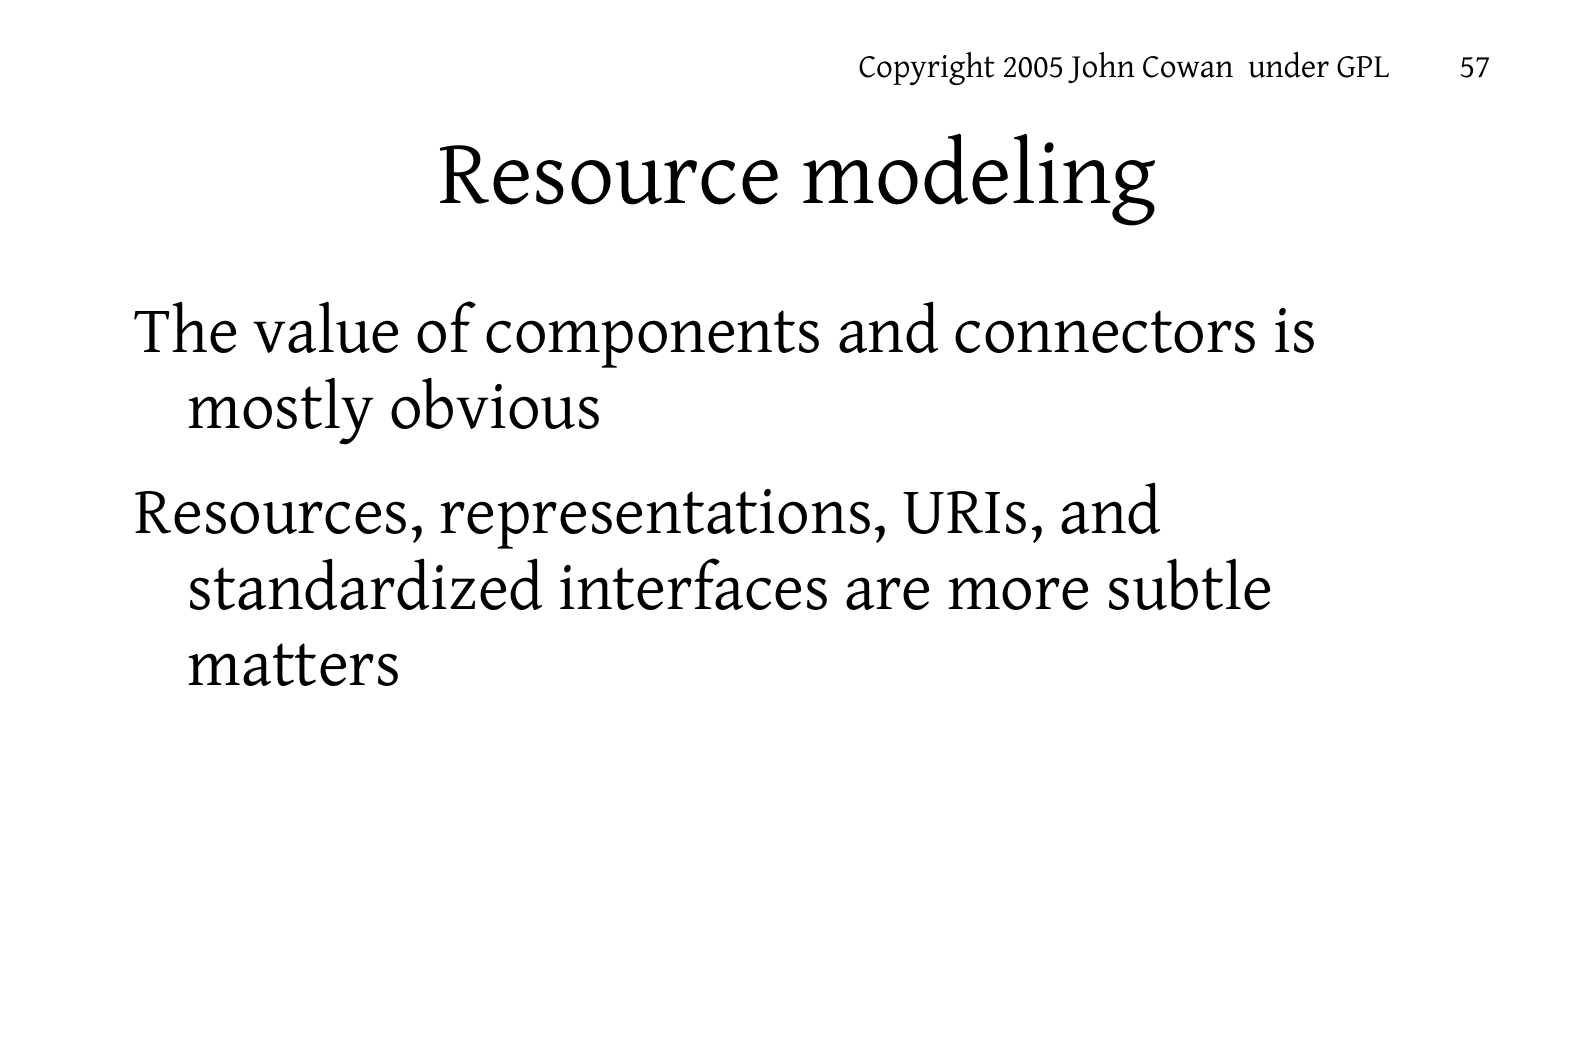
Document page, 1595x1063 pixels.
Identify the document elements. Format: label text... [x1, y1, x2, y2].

title Resource modeling [117, 88, 1479, 266]
list The value of components and connectors is mostly obvious Resources, representations, URIs, and standardized interfaces are more subtle matters [117, 295, 1479, 966]
